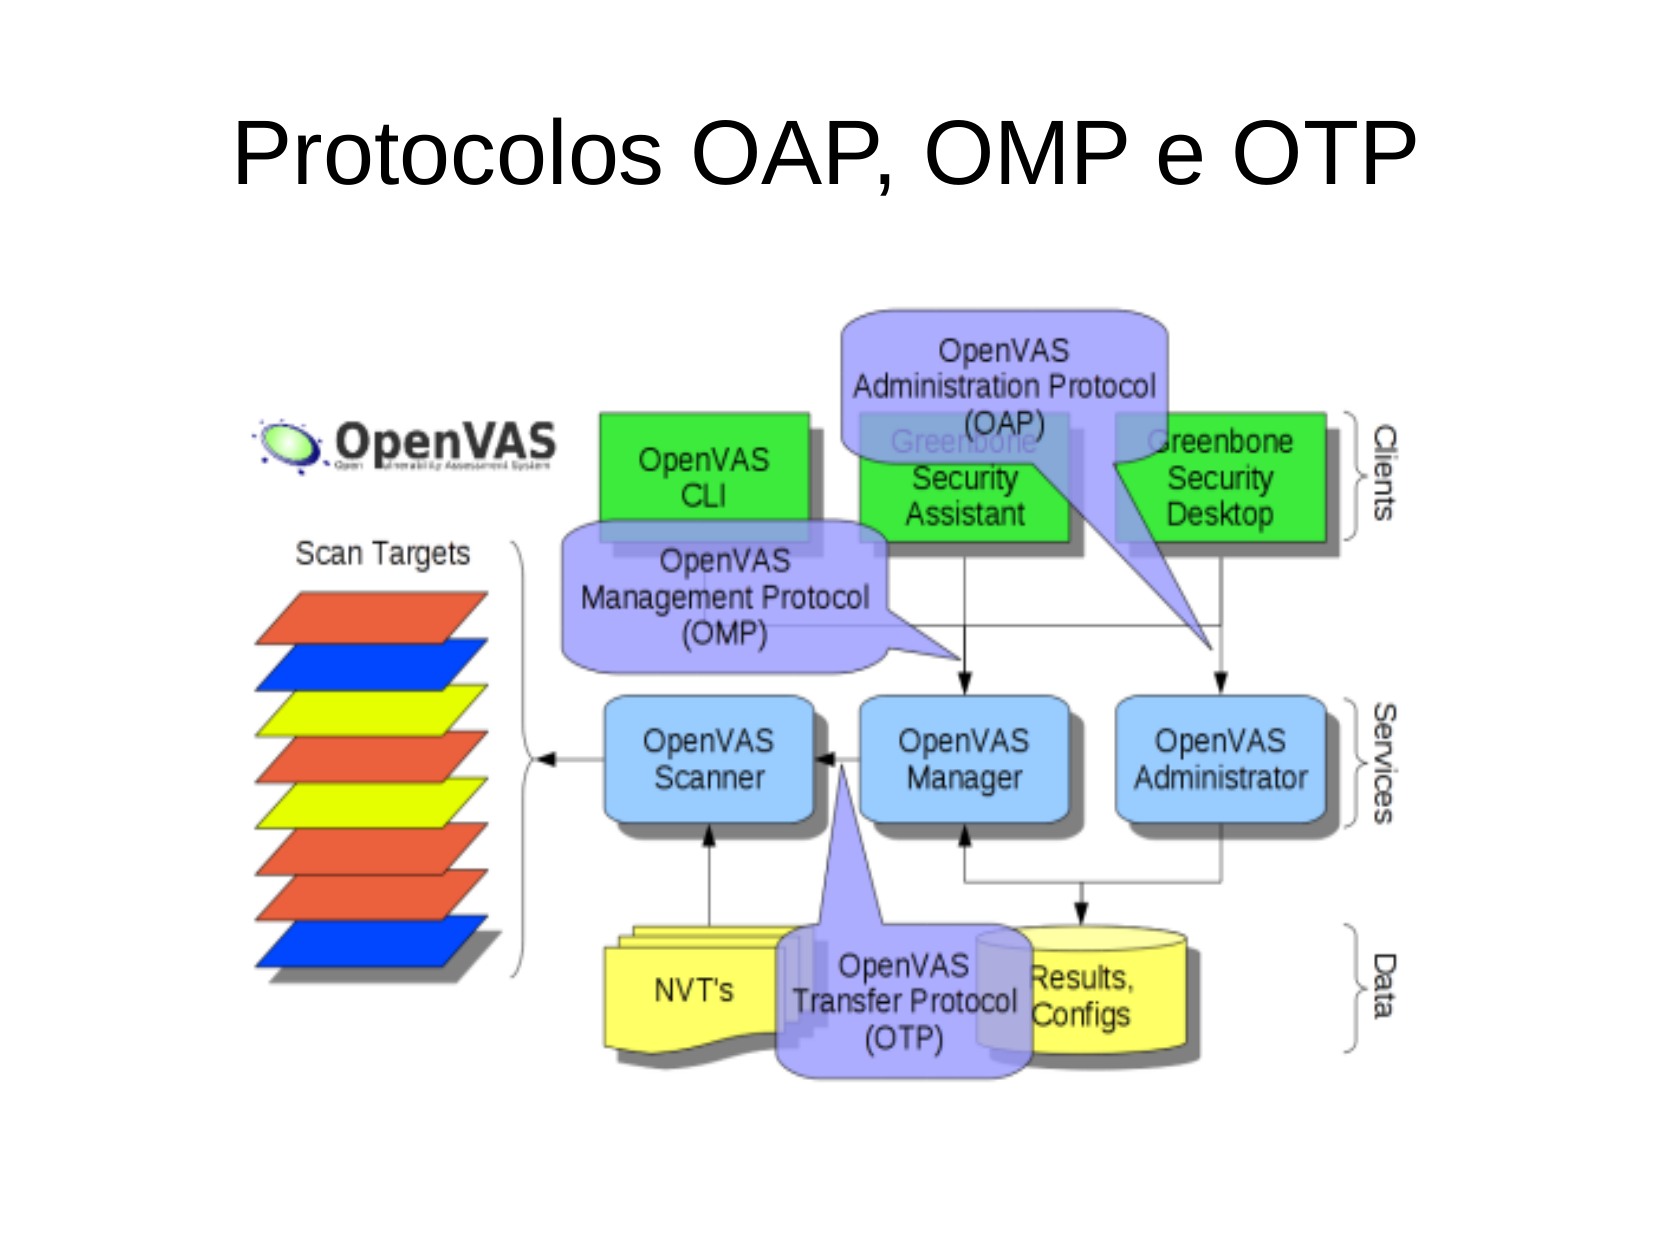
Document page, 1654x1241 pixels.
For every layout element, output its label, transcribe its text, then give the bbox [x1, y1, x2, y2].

picture [236, 295, 1418, 1093]
title Protocolos OAP, OMP e OTP [82, 49, 1571, 257]
